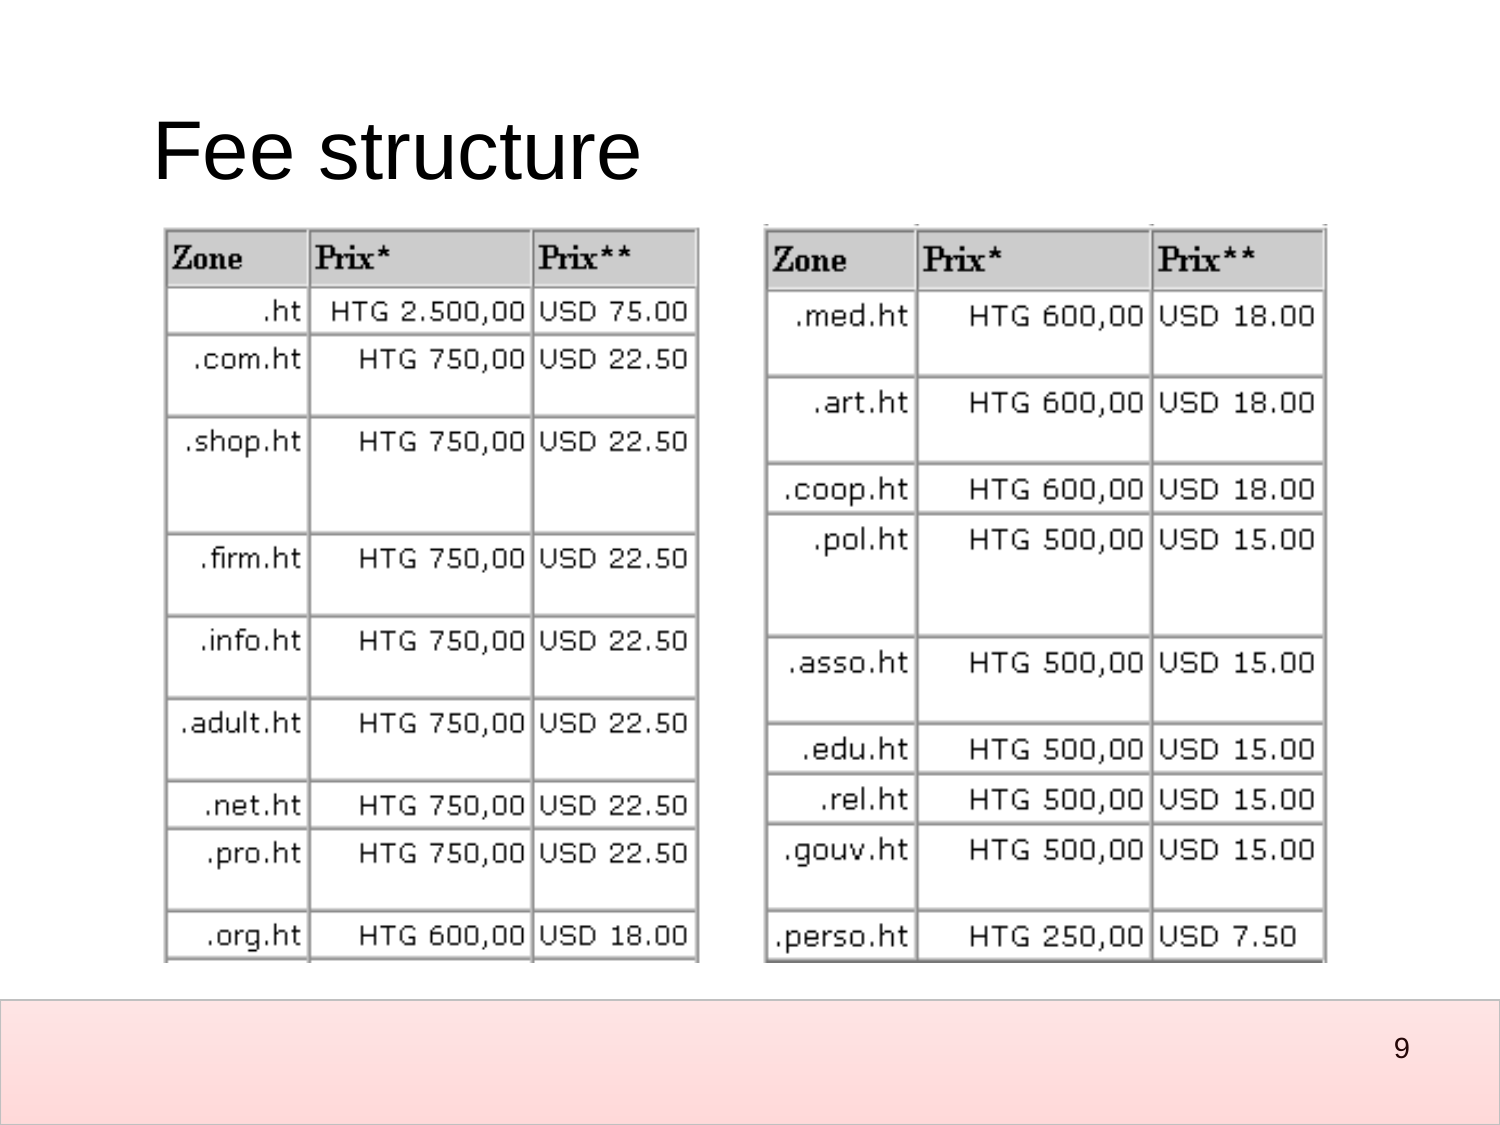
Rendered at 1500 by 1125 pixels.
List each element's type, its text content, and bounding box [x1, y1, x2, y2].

picture [162, 224, 702, 963]
picture [762, 224, 1330, 963]
subtitle Fee structure [137, 112, 1500, 999]
text_box [0, 999, 1500, 1125]
